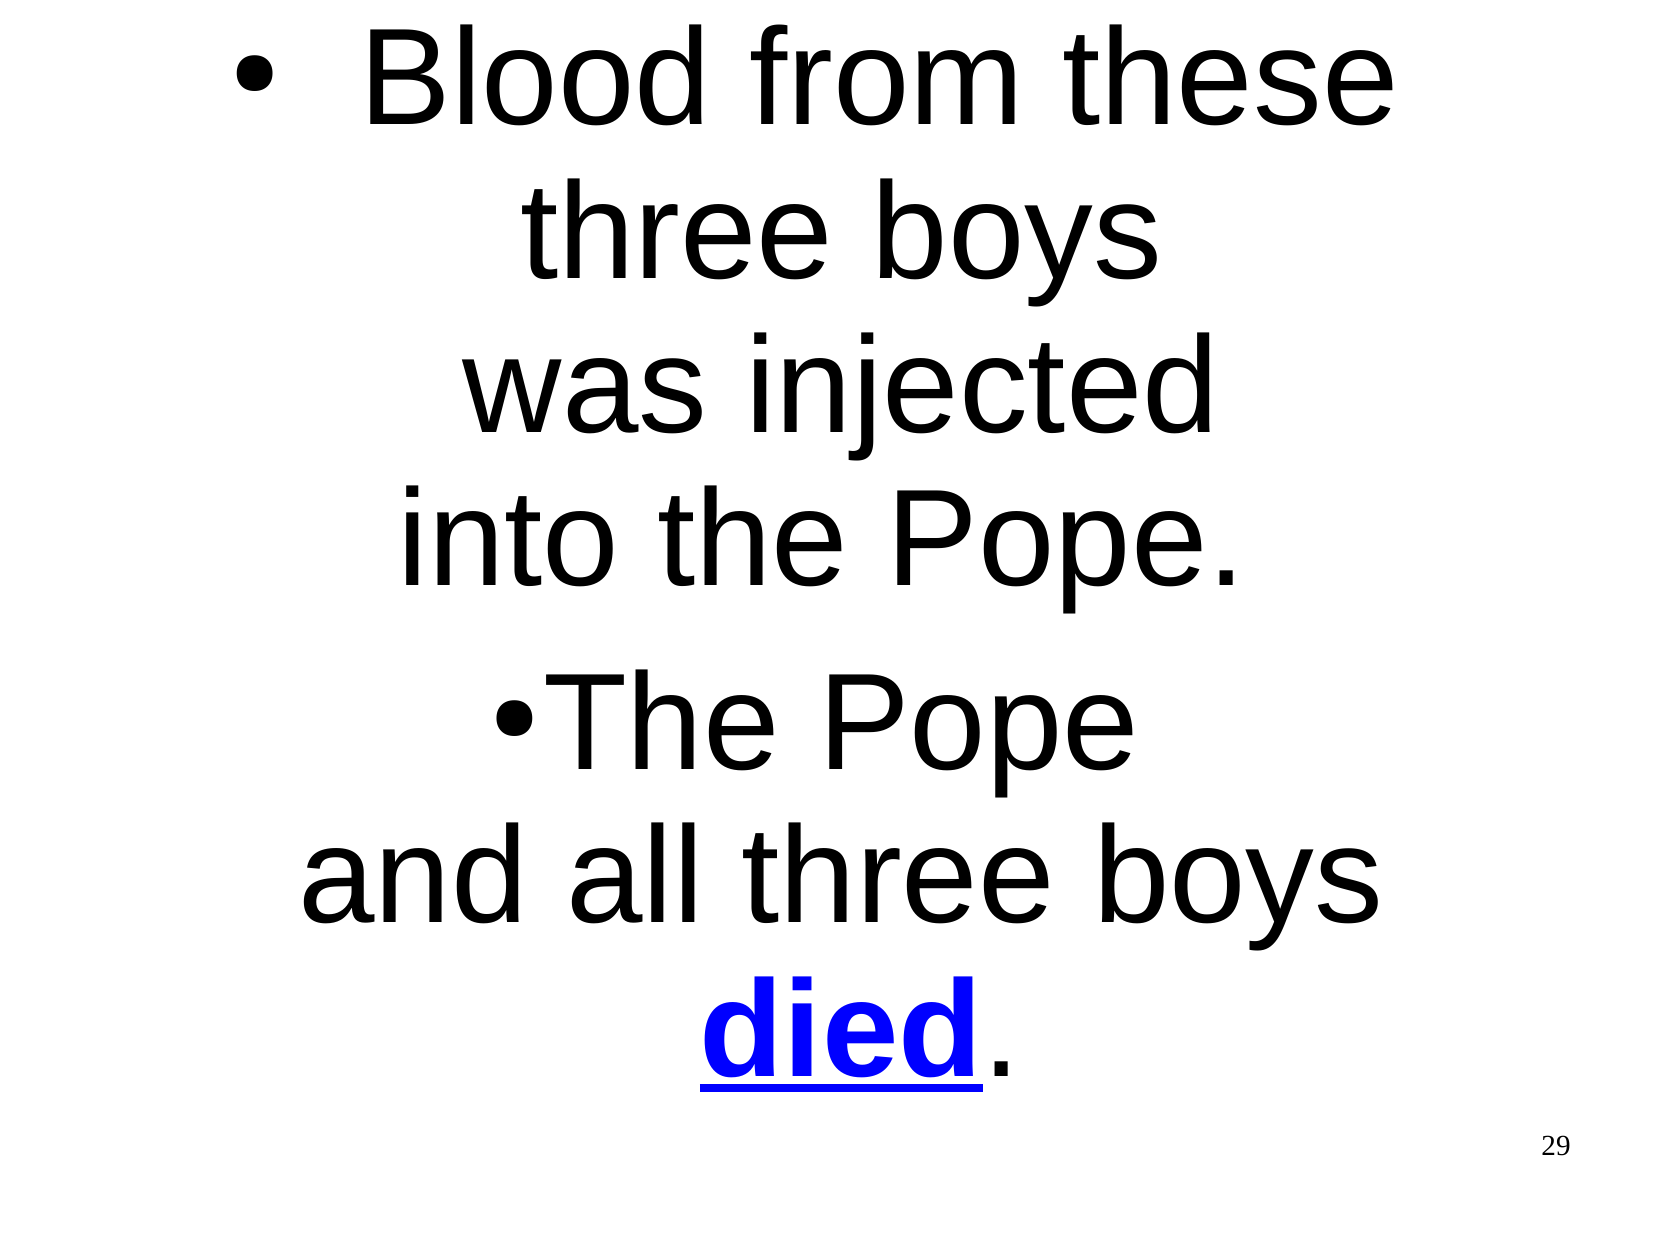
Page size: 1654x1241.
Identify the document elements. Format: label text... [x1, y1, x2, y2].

list Blood from these three boys was injected into the Pope. The Pope and all three boys died. [0, 0, 1651, 1238]
